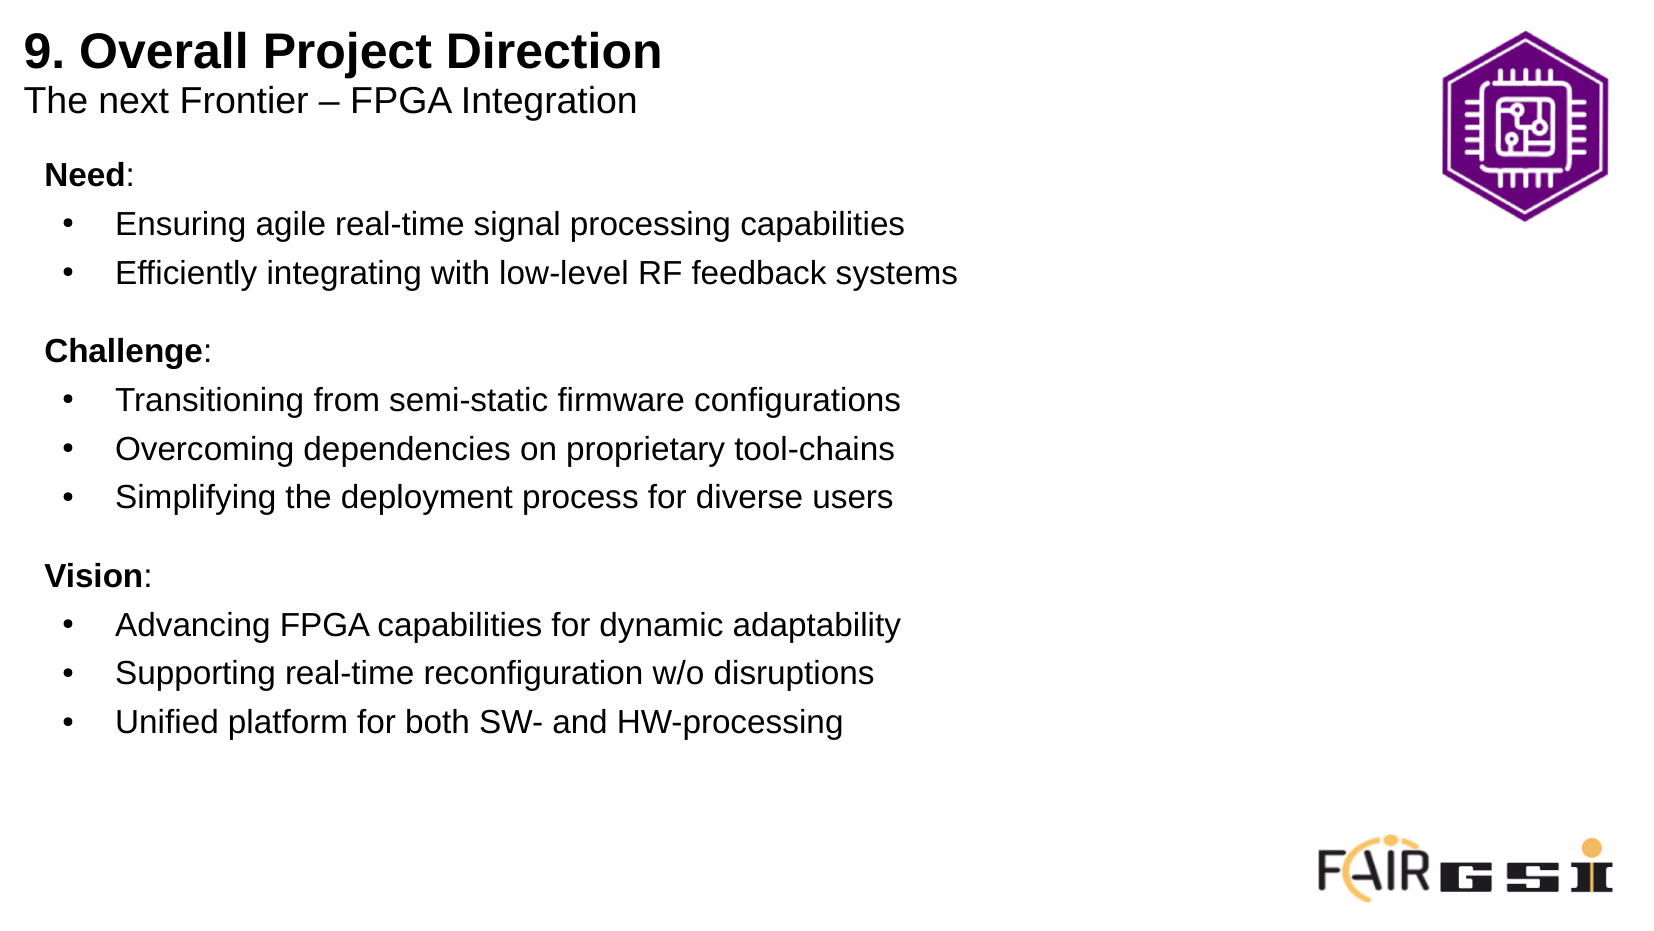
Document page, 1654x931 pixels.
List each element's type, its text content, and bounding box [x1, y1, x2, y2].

list Need: Ensuring agile real-time signal processing capabilities Efficiently integrating with low-level RF feedback systems Challenge: Transitioning from semi-static firmware configurations Overcoming dependencies on proprietary tool-chains Simplifying the deployment process for diverse users Vision: Advancing FPGA capabilities for dynamic adaptability Supporting real-time reconfiguration w/o disruptions Unified platform for both SW- and HW-processing [44, 156, 1610, 827]
title 9. Overall Project Direction The next Frontier – FPGA Integration [23, 5, 1638, 139]
picture [1439, 836, 1615, 895]
picture [1318, 833, 1430, 904]
picture [1439, 26, 1613, 225]
